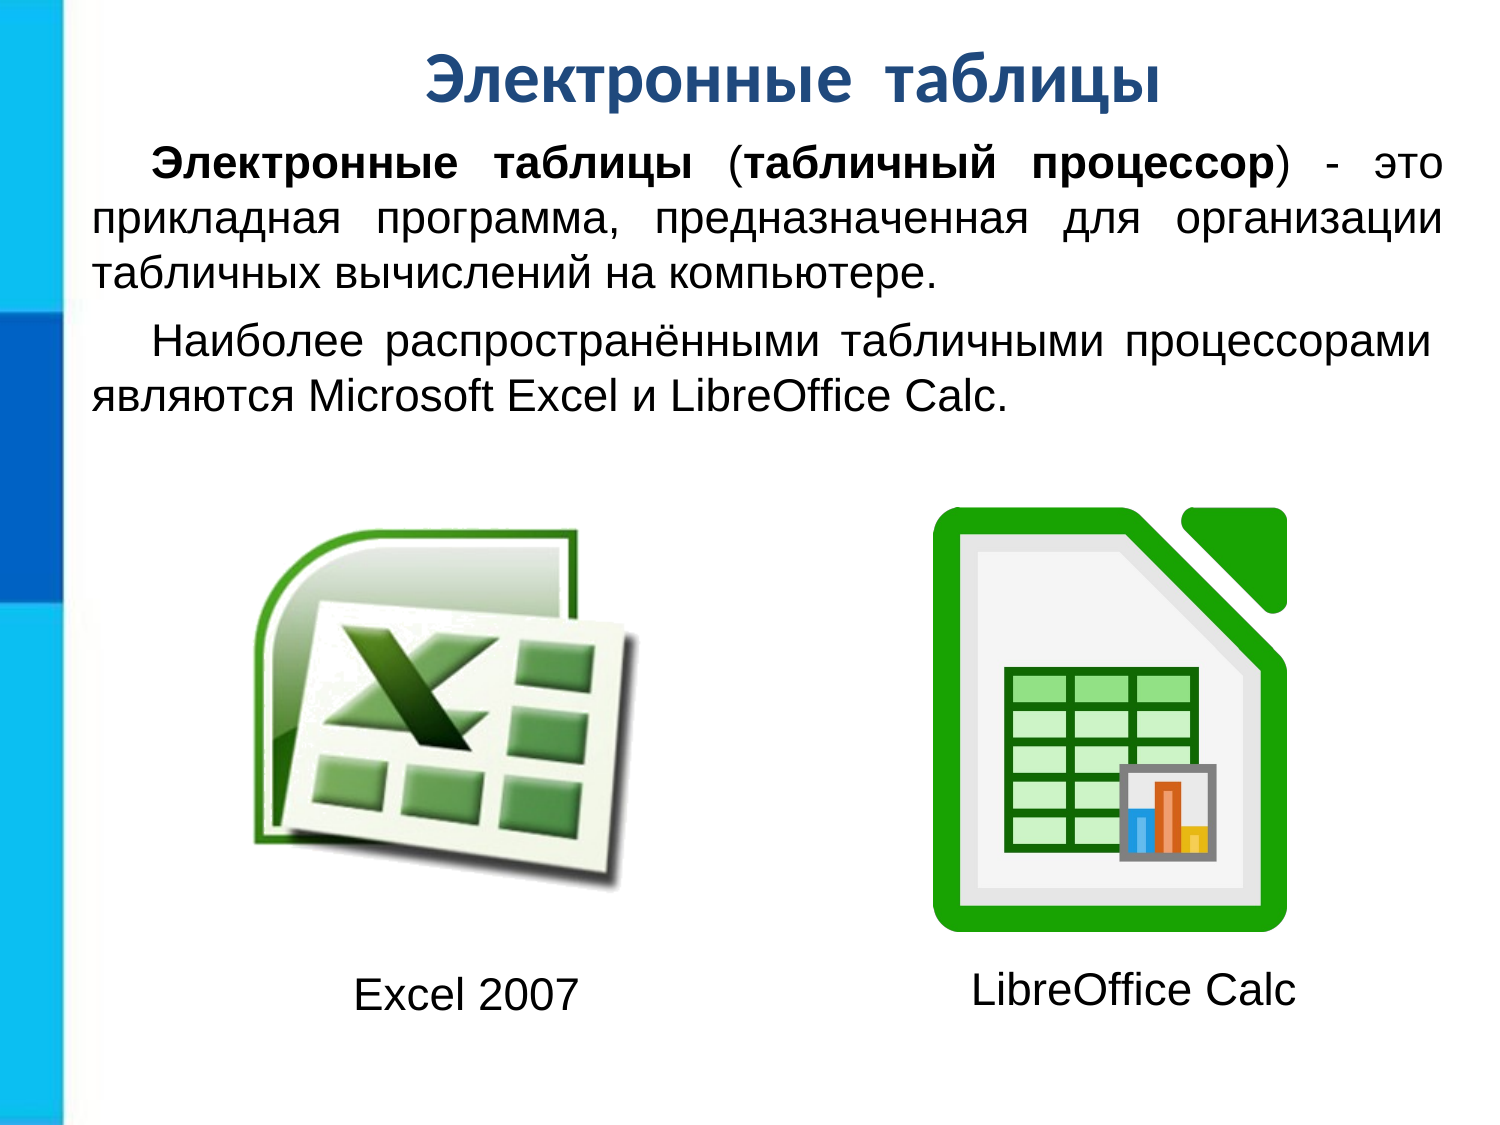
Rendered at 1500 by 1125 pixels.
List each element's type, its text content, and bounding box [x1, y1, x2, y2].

text_box Excel 2007 [271, 956, 662, 1028]
text_box Электронные таблицы (табличный процессор) - это прикладная программа, предназначенная для организации табличных вычислений на компьютере. [76, 125, 1459, 306]
text_box LibreOffice Calc [909, 952, 1359, 1023]
picture [0, 0, 1500, 1125]
text_box Электронные таблицы [88, 31, 1500, 126]
text_box Наиболее распространёнными табличными процессорами являются Microsoft Excel и LibreOffice Calc. [76, 302, 1448, 429]
